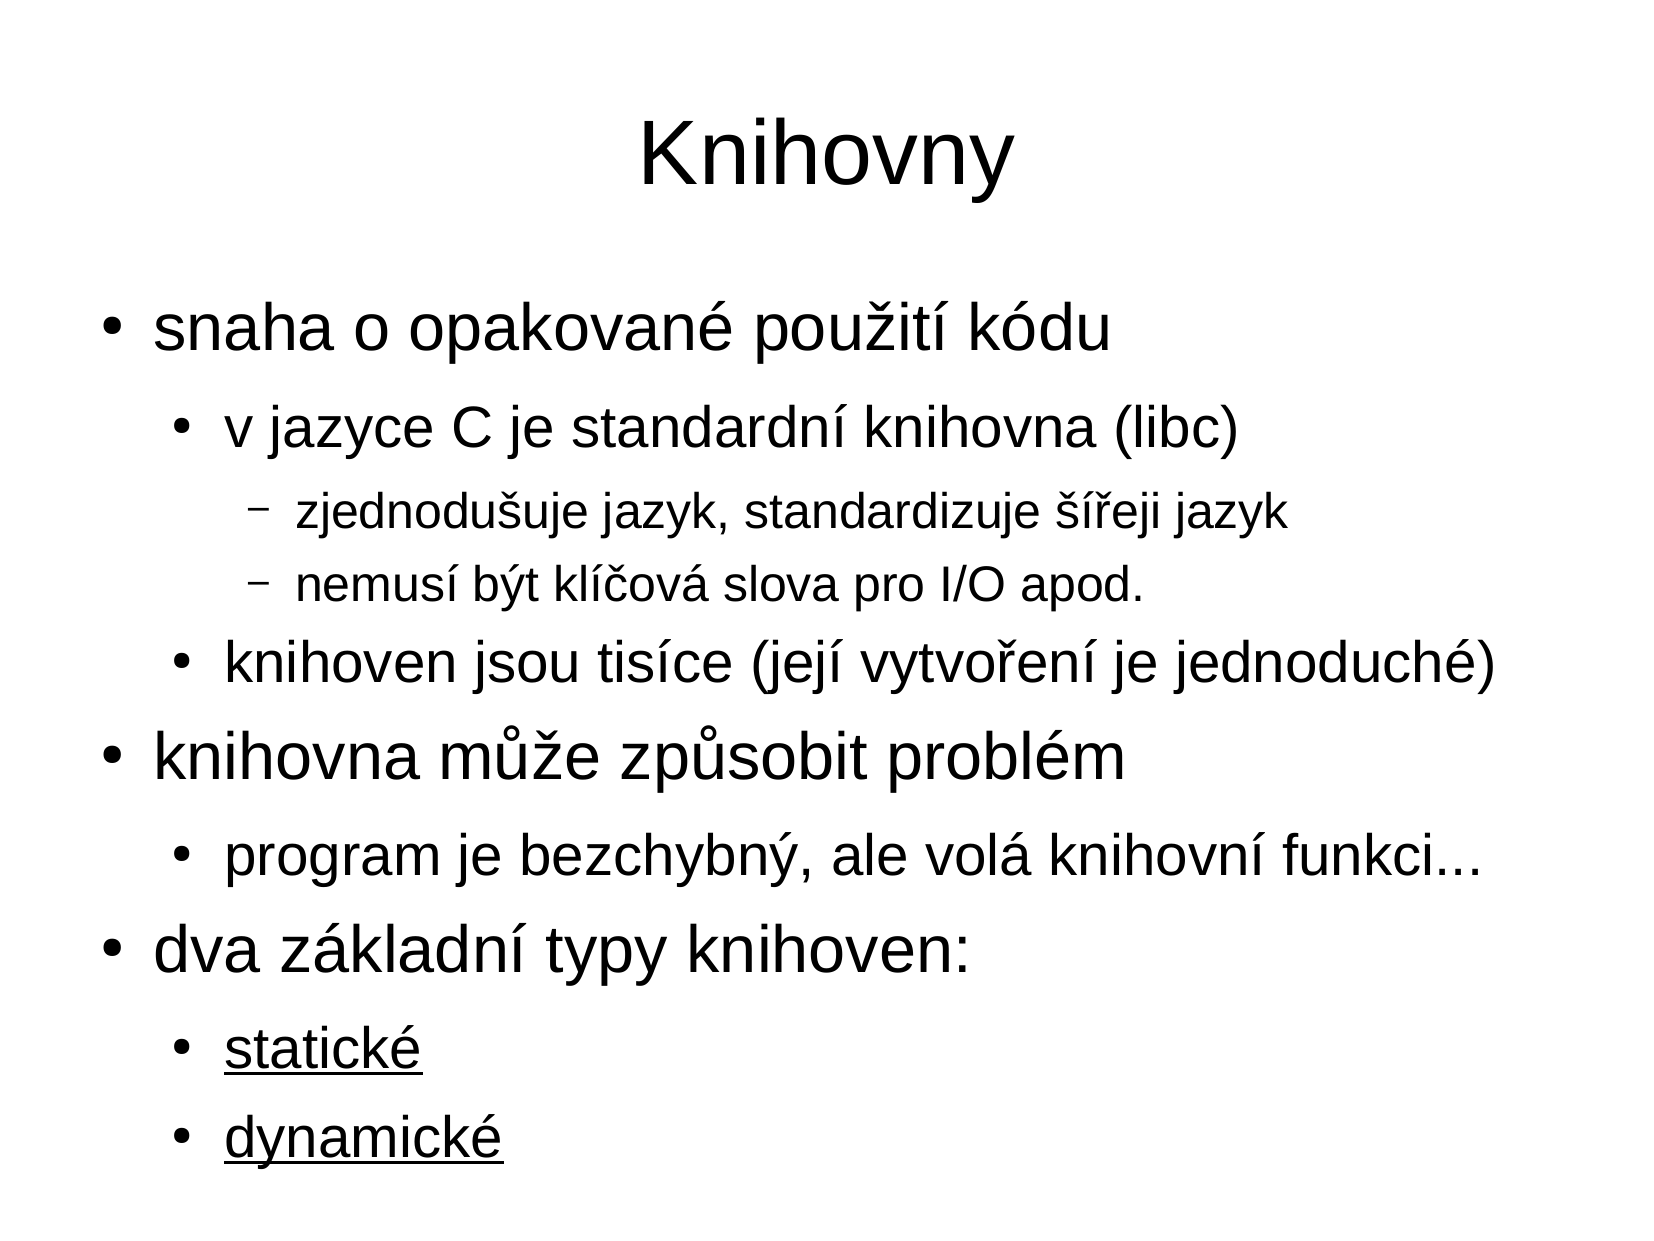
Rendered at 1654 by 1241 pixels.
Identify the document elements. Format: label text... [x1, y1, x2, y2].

title Knihovny [82, 49, 1571, 257]
list snaha o opakované použití kódu v jazyce C je standardní knihovna (libc) zjednodušuje jazyk, standardizuje šířeji jazyk nemusí být klíčová slova pro I/O apod. knihoven jsou tisíce (její vytvoření je jednoduché) knihovna může způsobit problém program je bezchybný, ale volá knihovní funkci... dva základní typy knihoven: statické dynamické [82, 290, 1571, 1169]
